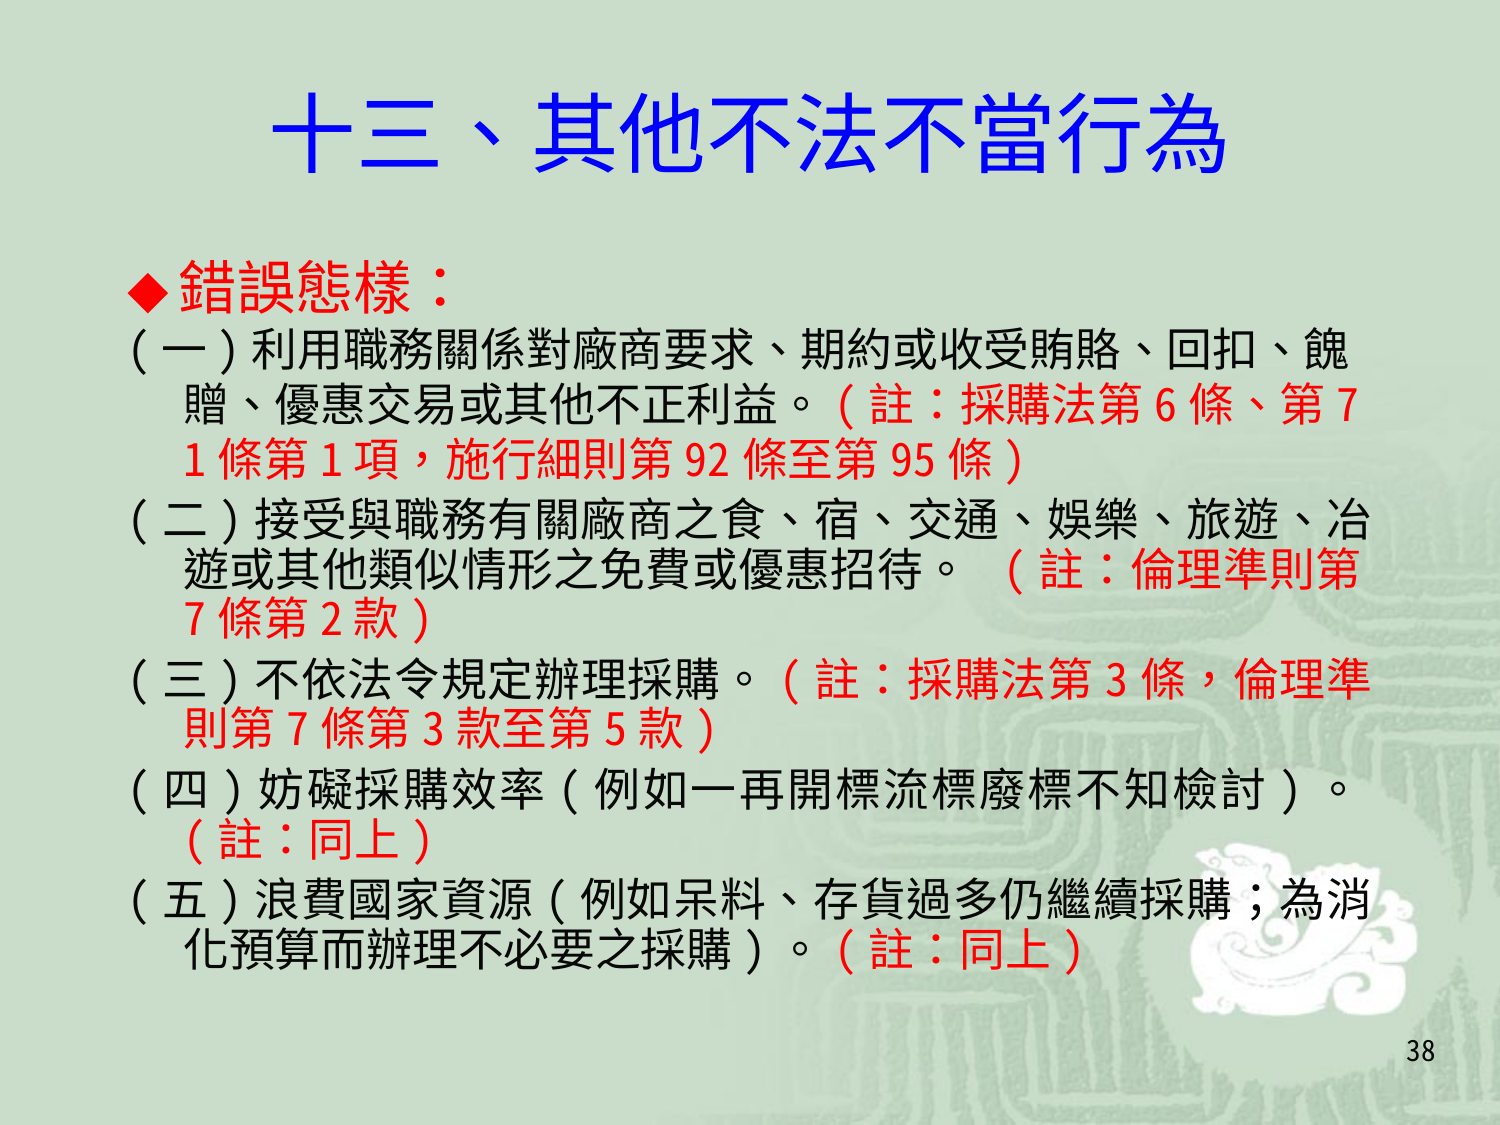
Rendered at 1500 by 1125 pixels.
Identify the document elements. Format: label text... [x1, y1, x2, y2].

title 十三、其他不法不當行為 [49, 37, 1451, 225]
list ◆錯誤態樣： (一)利用職務關係對廠商要求、期約或收受賄賂、回扣、餽贈、優惠交易或其他不正利益。(註：採購法第6條、第71條第1項，施行細則第92條至第95條) (二)接受與職務有關廠商之食、宿、交通、娛樂、旅遊、冶遊或其他類似情形之免費或優惠招待。 (註：倫理準則第7條第2款) (三)不依法令規定辦理採購。(註：採購法第3條，倫理準則第7條第3款至第5款) (四)妨礙採購效率(例如一再開標流標廢標不知檢討)。(註：同上) (五)浪費國家資源(例如呆料、存貨過多仍繼續採購；為消化預算而辦理不必要之採購)。(註：同上) [112, 243, 1388, 996]
text_box <編號> [1074, 1024, 1451, 1103]
picture [0, 0, 1500, 1125]
